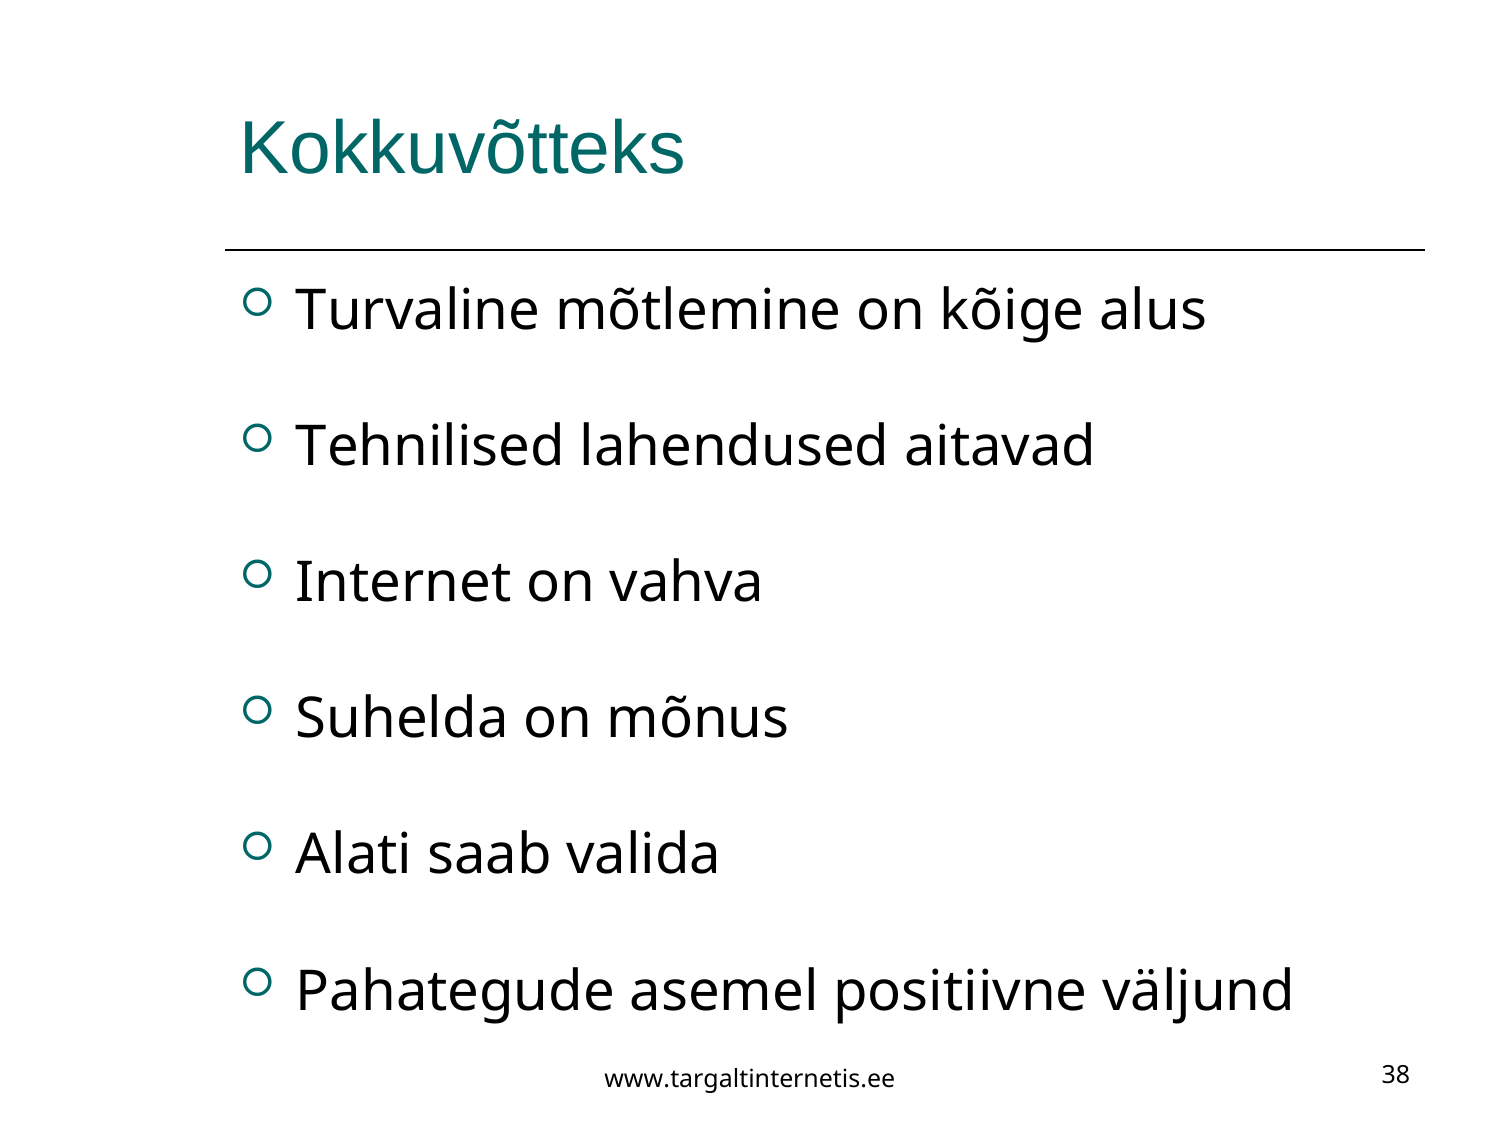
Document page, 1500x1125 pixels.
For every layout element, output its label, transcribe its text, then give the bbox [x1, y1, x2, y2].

text_box www.targaltinternetis.ee [512, 1025, 988, 1101]
text_box <number> [1074, 1025, 1426, 1101]
list Turvaline mõtlemine on kõige alus Tehnilised lahendused aitavad Internet on vahva Suhelda on mõnus Alati saab valida Pahategude asemel positiivne väljund [224, 278, 1425, 1029]
title Kokkuvõtteks [224, 49, 1425, 237]
